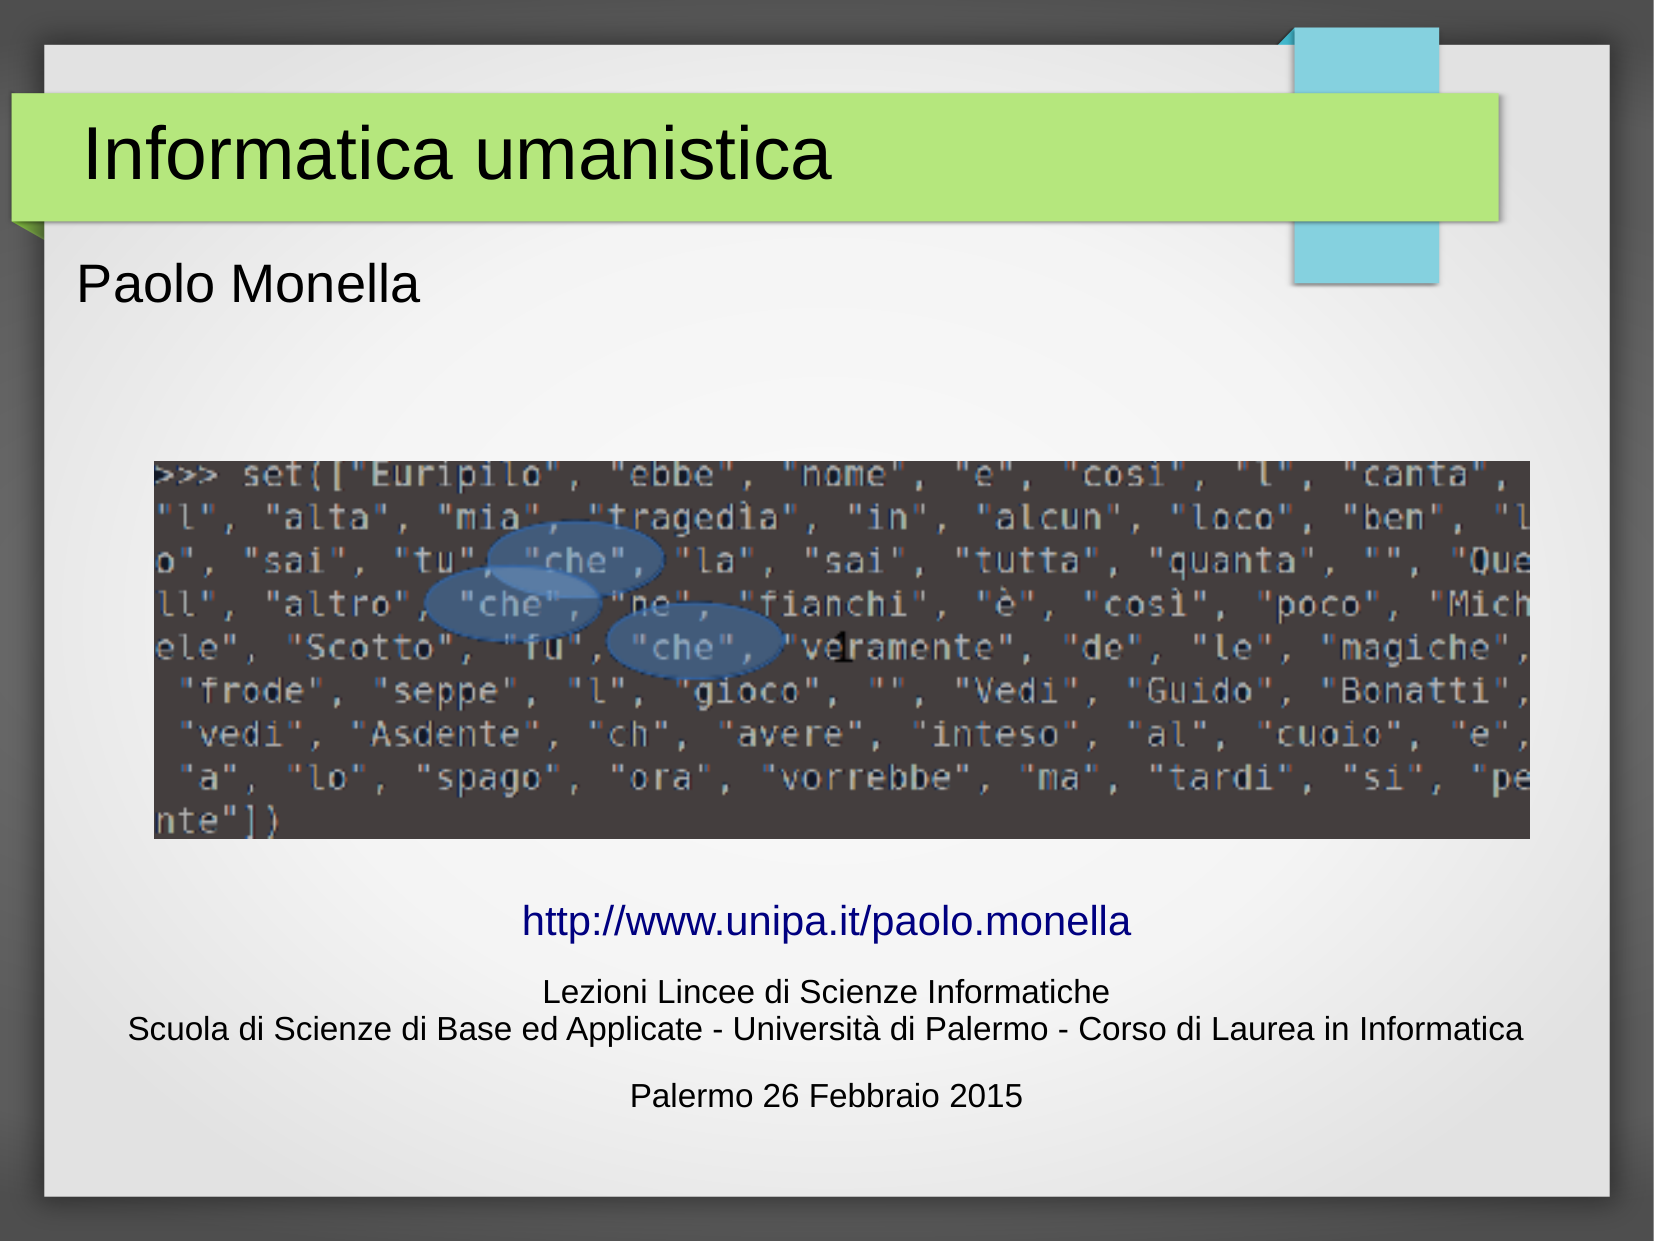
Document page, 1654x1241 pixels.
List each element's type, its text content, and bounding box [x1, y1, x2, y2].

title Informatica umanistica [82, 94, 1264, 213]
list http://www.unipa.it/paolo.monella Lezioni Lincee di Scienze Informatiche Scuola di Scienze di Base ed Applicate - Università di Palermo - Corso di Laurea in Informatica Palermo 26 Febbraio 2015 [82, 897, 1571, 1188]
picture [0, 0, 1654, 1241]
list Paolo Monella [5, 253, 1093, 331]
